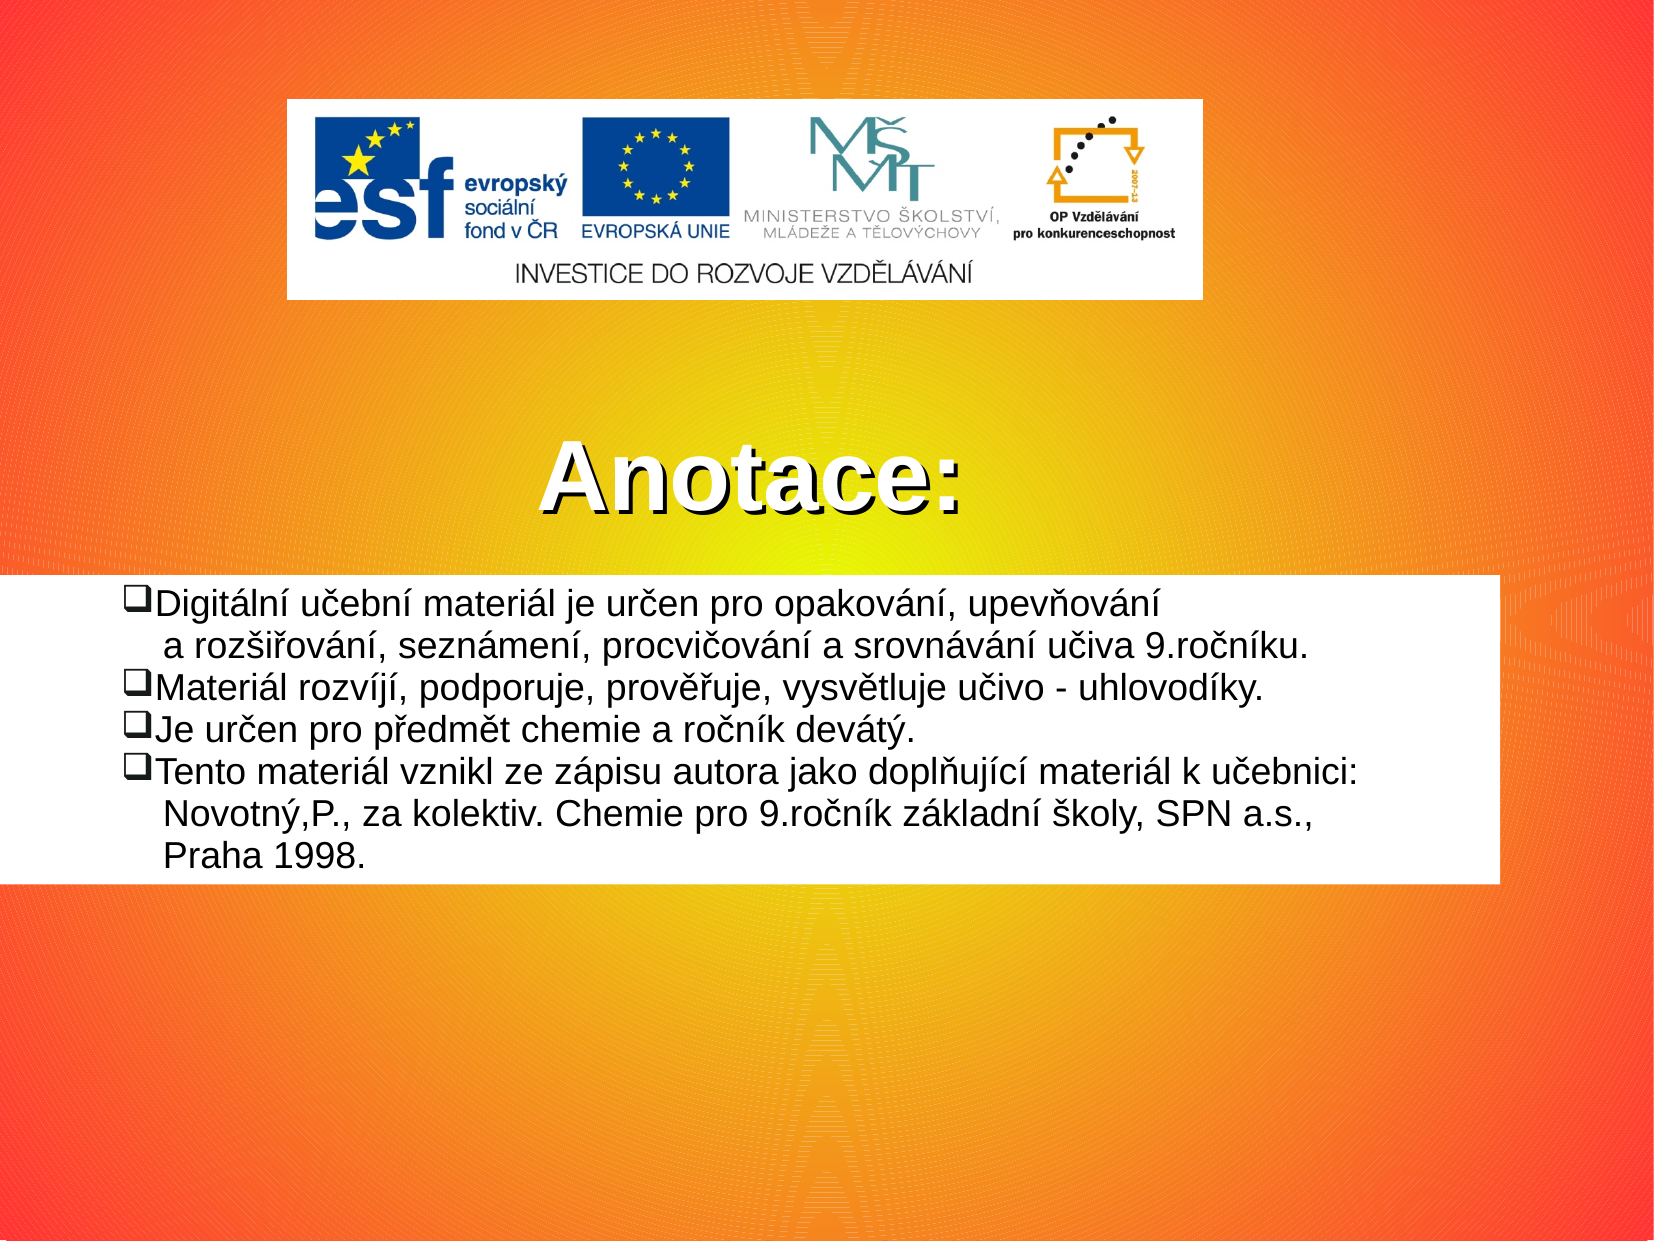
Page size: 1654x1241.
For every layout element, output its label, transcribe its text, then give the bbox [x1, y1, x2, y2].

title Anotace: [112, 349, 1388, 575]
picture [287, 99, 1203, 300]
text_box Digitální učební materiál je určen pro opakování, upevňování a rozšiřování, seznámení, procvičování a srovnávání učiva 9.ročníku. Materiál rozvíjí, podporuje, prověřuje, vysvětluje učivo - uhlovodíky. Je určen pro předmět chemie a ročník devátý. Tento materiál vznikl ze zápisu autora jako doplňující materiál k učebnici: Novotný,P., za kolektiv. Chemie pro 9.ročník základní školy, SPN a.s., Praha 1998. [0, 575, 1501, 885]
